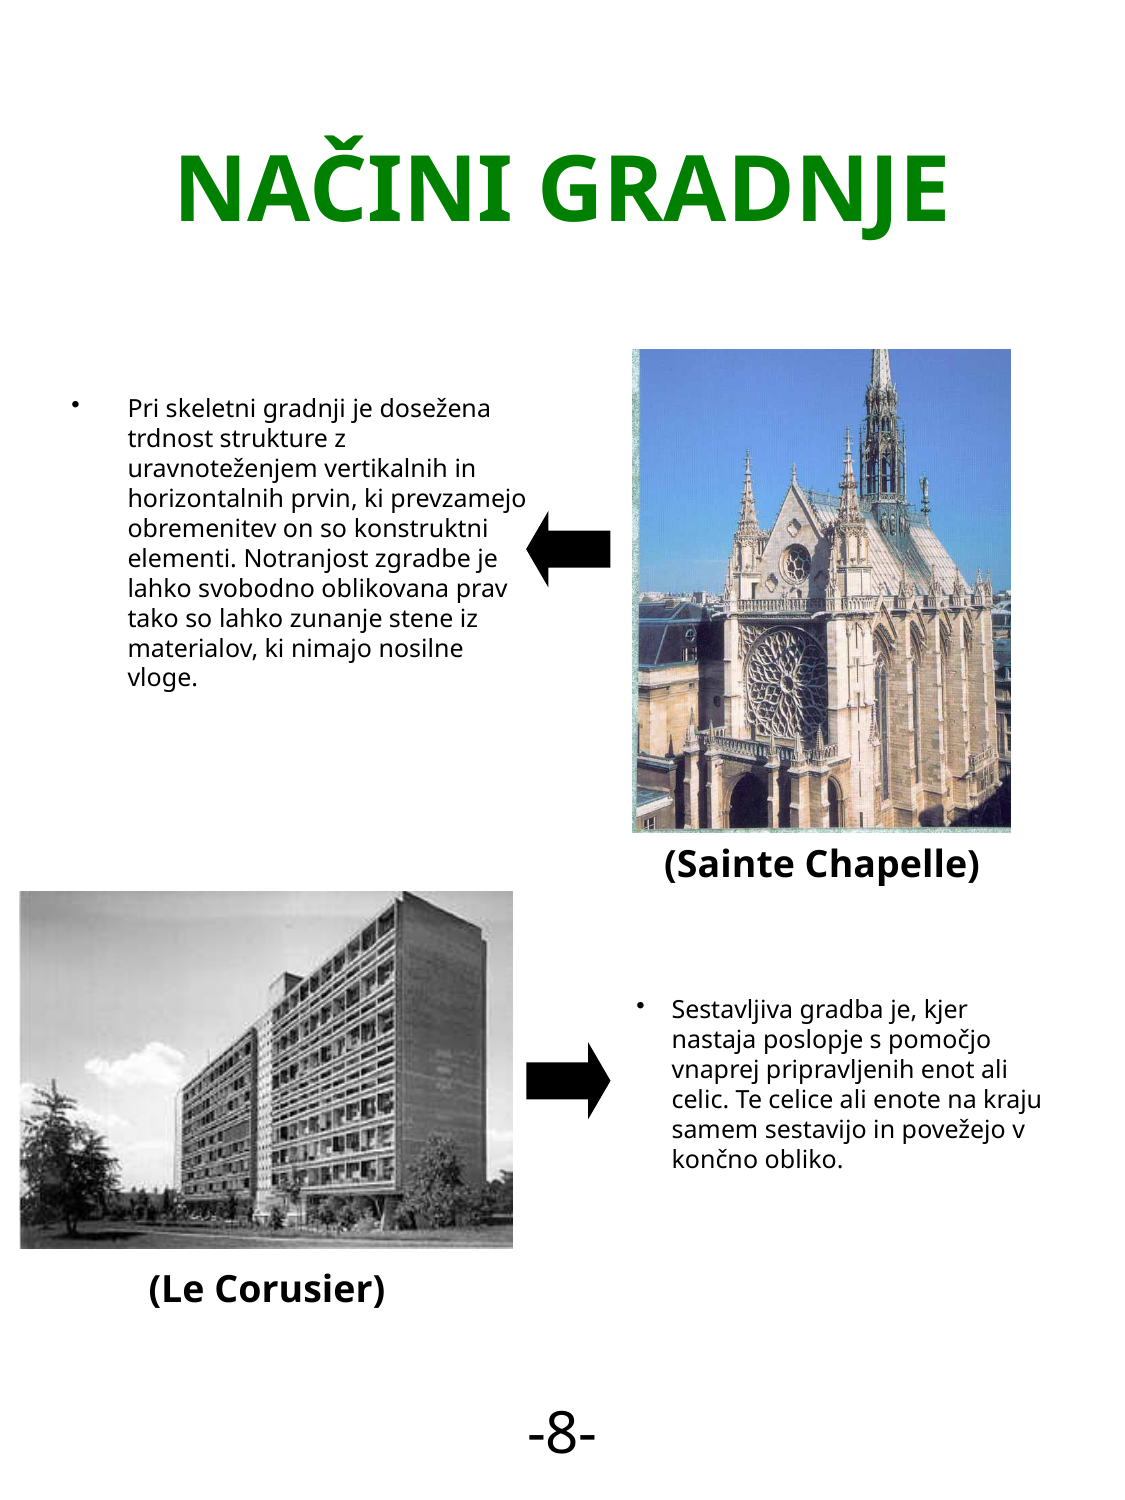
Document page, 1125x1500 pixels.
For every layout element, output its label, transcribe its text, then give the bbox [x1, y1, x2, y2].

text_box Sestavljiva gradba je, kjer nastaja poslopje s pomočjo vnaprej pripravljenih enot ali celic. Te celice ali enote na kraju samem sestavijo in povežejo v končno obliko. [621, 986, 1071, 1224]
text_box [527, 513, 610, 585]
title NAČINI GRADNJE [56, 60, 1069, 311]
list Pri skeletni gradnji je dosežena trdnost strukture z uravnoteženjem vertikalnih in horizontalnih prvin, ki prevzamejo obremenitev on so konstruktni elementi. Notranjost zgradbe je lahko svobodno oblikovana prav tako so lahko zunanje stene iz materialov, ki nimajo nosilne vloge. [56, 350, 550, 1340]
text_box (Sainte Chapelle) [633, 832, 1012, 893]
text_box [527, 1045, 610, 1117]
picture [19, 891, 513, 1249]
text_box (Le Corusier) [19, 1257, 516, 1318]
text_box -8- [0, 1387, 1125, 1473]
picture [632, 349, 1011, 833]
